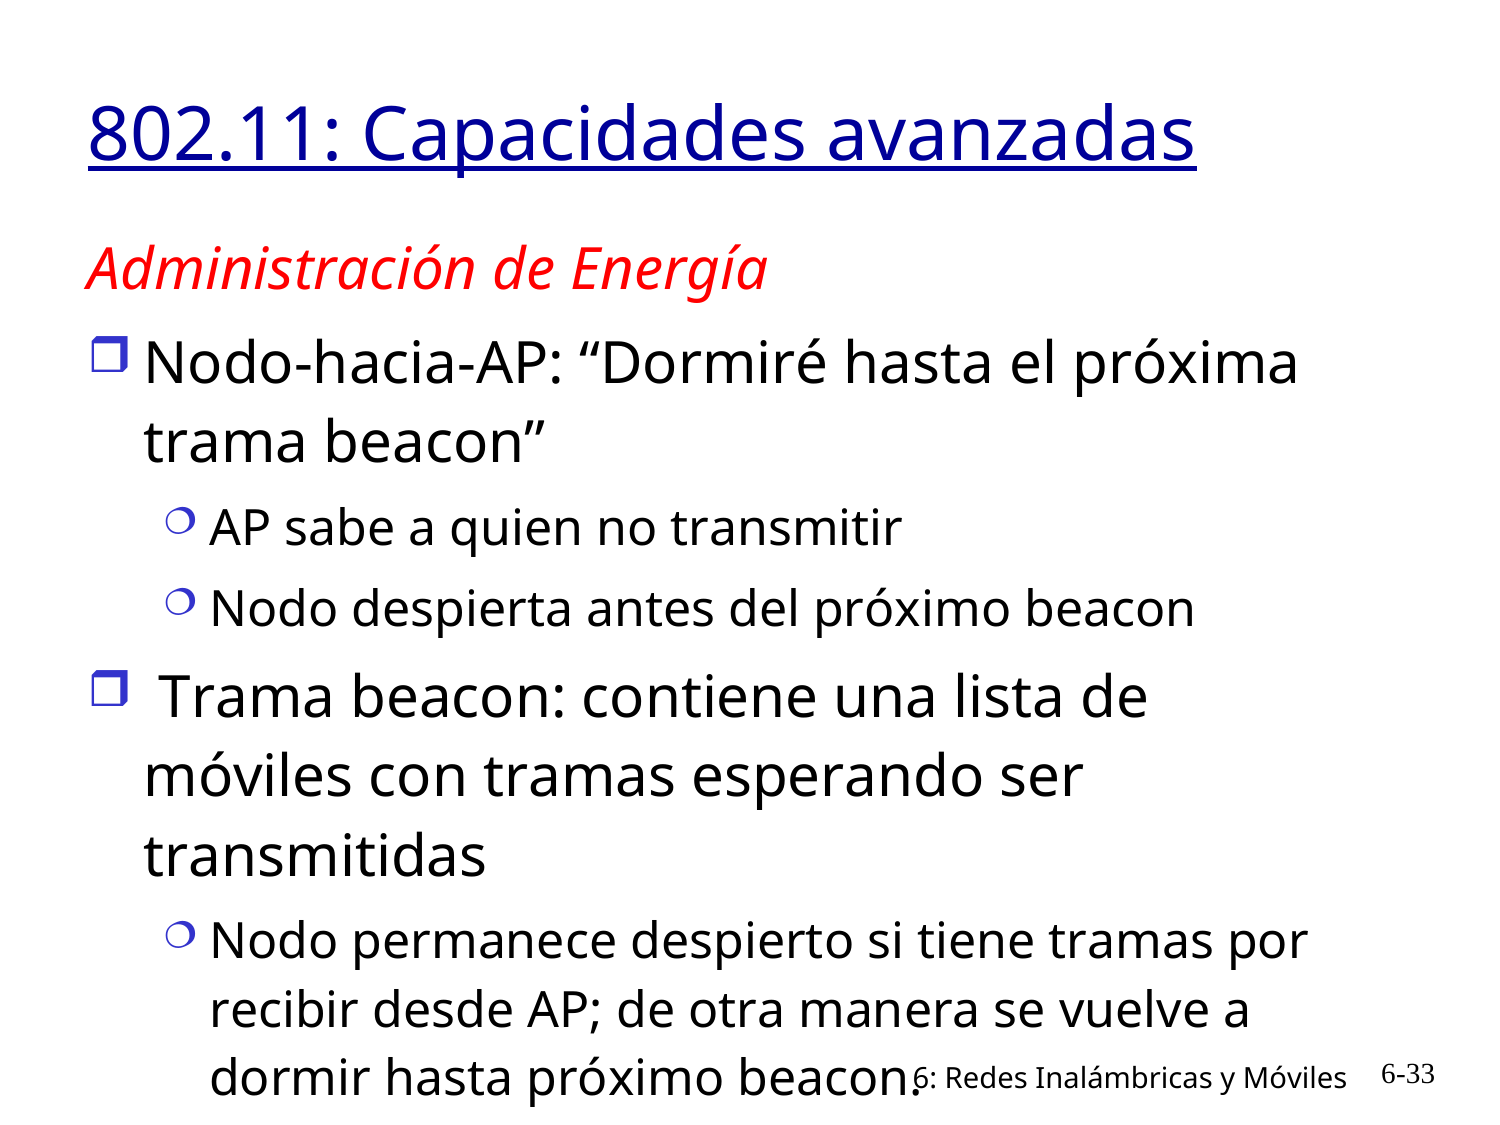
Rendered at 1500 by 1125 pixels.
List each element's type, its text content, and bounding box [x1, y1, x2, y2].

list Administración de Energía Nodo-hacia-AP: “Dormiré hasta el próxima trama beacon” AP sabe a quien no transmitir Nodo despierta antes del próximo beacon Trama beacon: contiene una lista de móviles con tramas esperando ser transmitidas Nodo permanece despierto si tiene tramas por recibir desde AP; de otra manera se vuelve a dormir hasta próximo beacon. [87, 227, 1363, 995]
title 802.11: Capacidades avanzadas [87, 23, 1363, 227]
